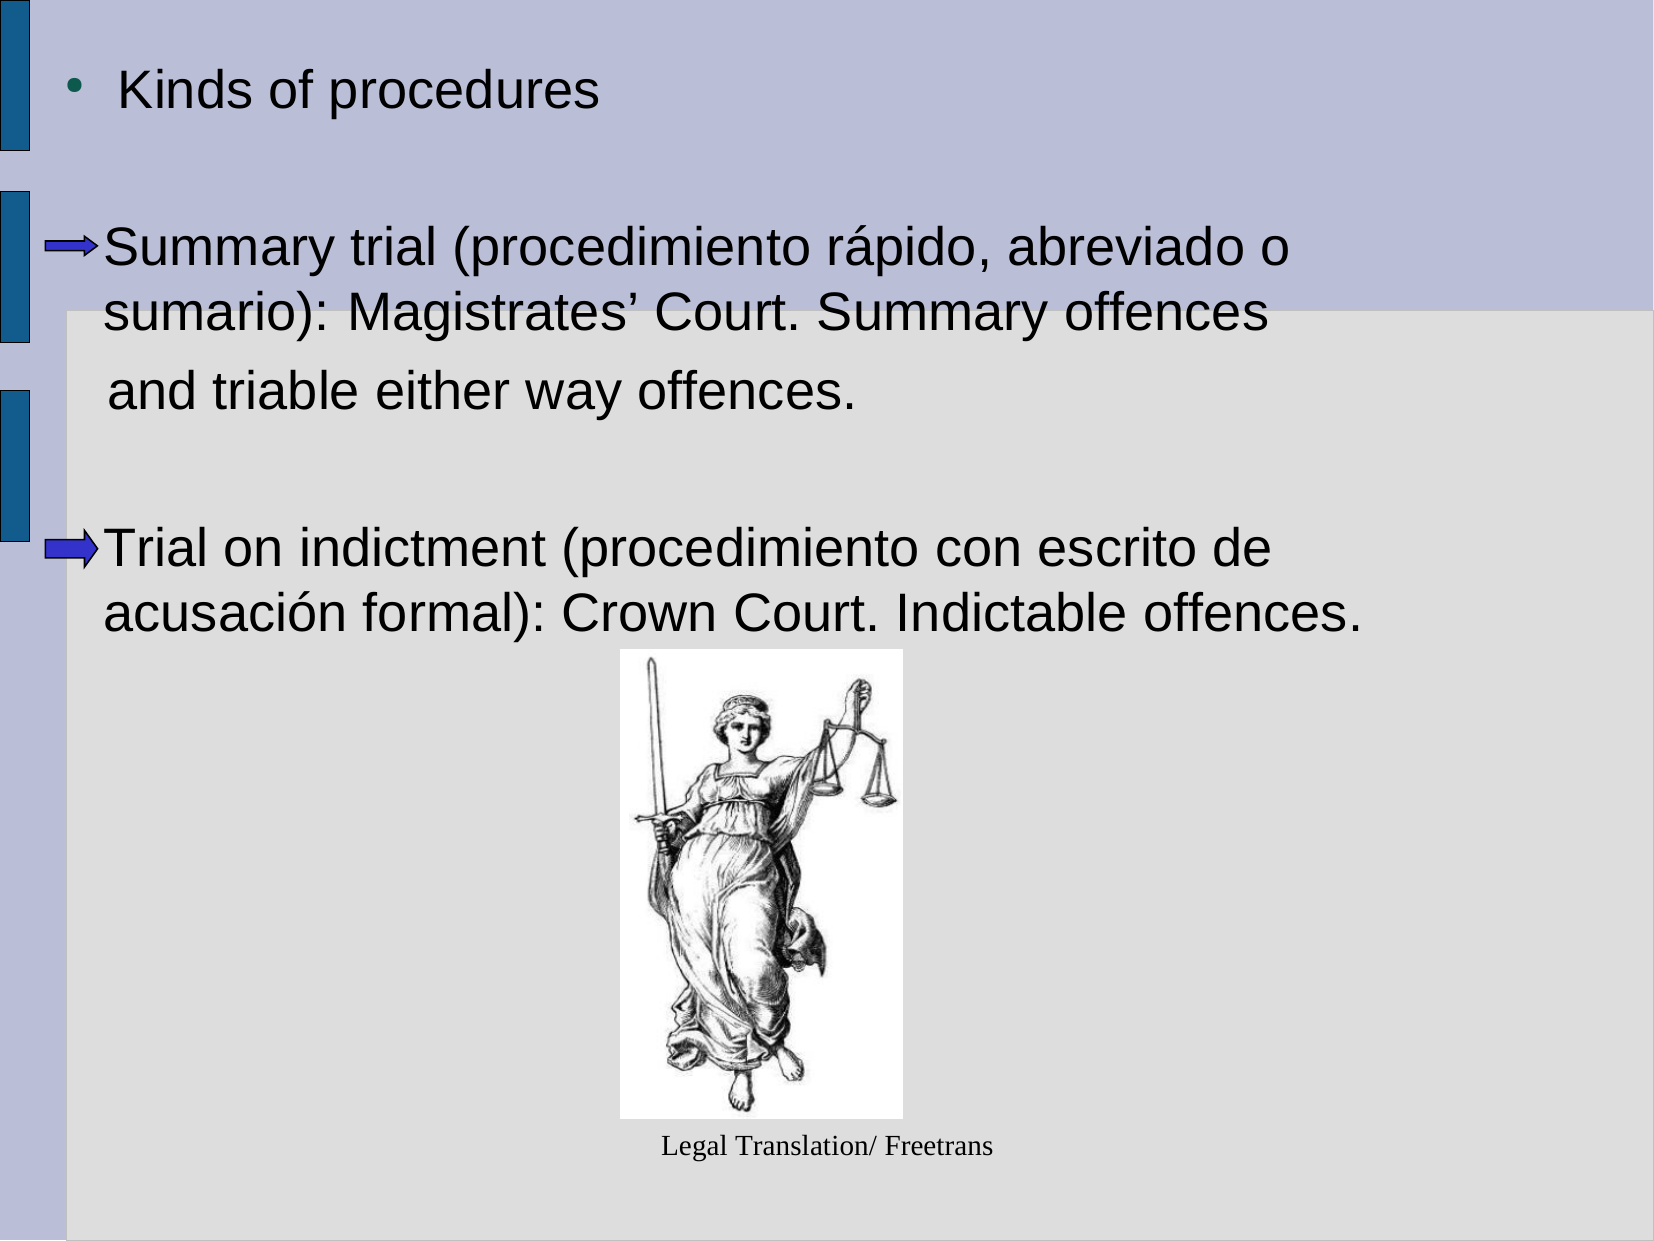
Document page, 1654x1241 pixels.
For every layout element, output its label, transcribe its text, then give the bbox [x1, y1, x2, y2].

text_box [45, 236, 98, 256]
list Kinds of procedures Summary trial (procedimiento rápido, abreviado o sumario): Magistrates’ Court. Summary offences and triable either way offences. Trial on indictment (procedimiento con escrito de acusación formal): Crown Court. Indictable offences. [32, 47, 1622, 1206]
text_box [45, 530, 98, 568]
picture [620, 649, 903, 1119]
